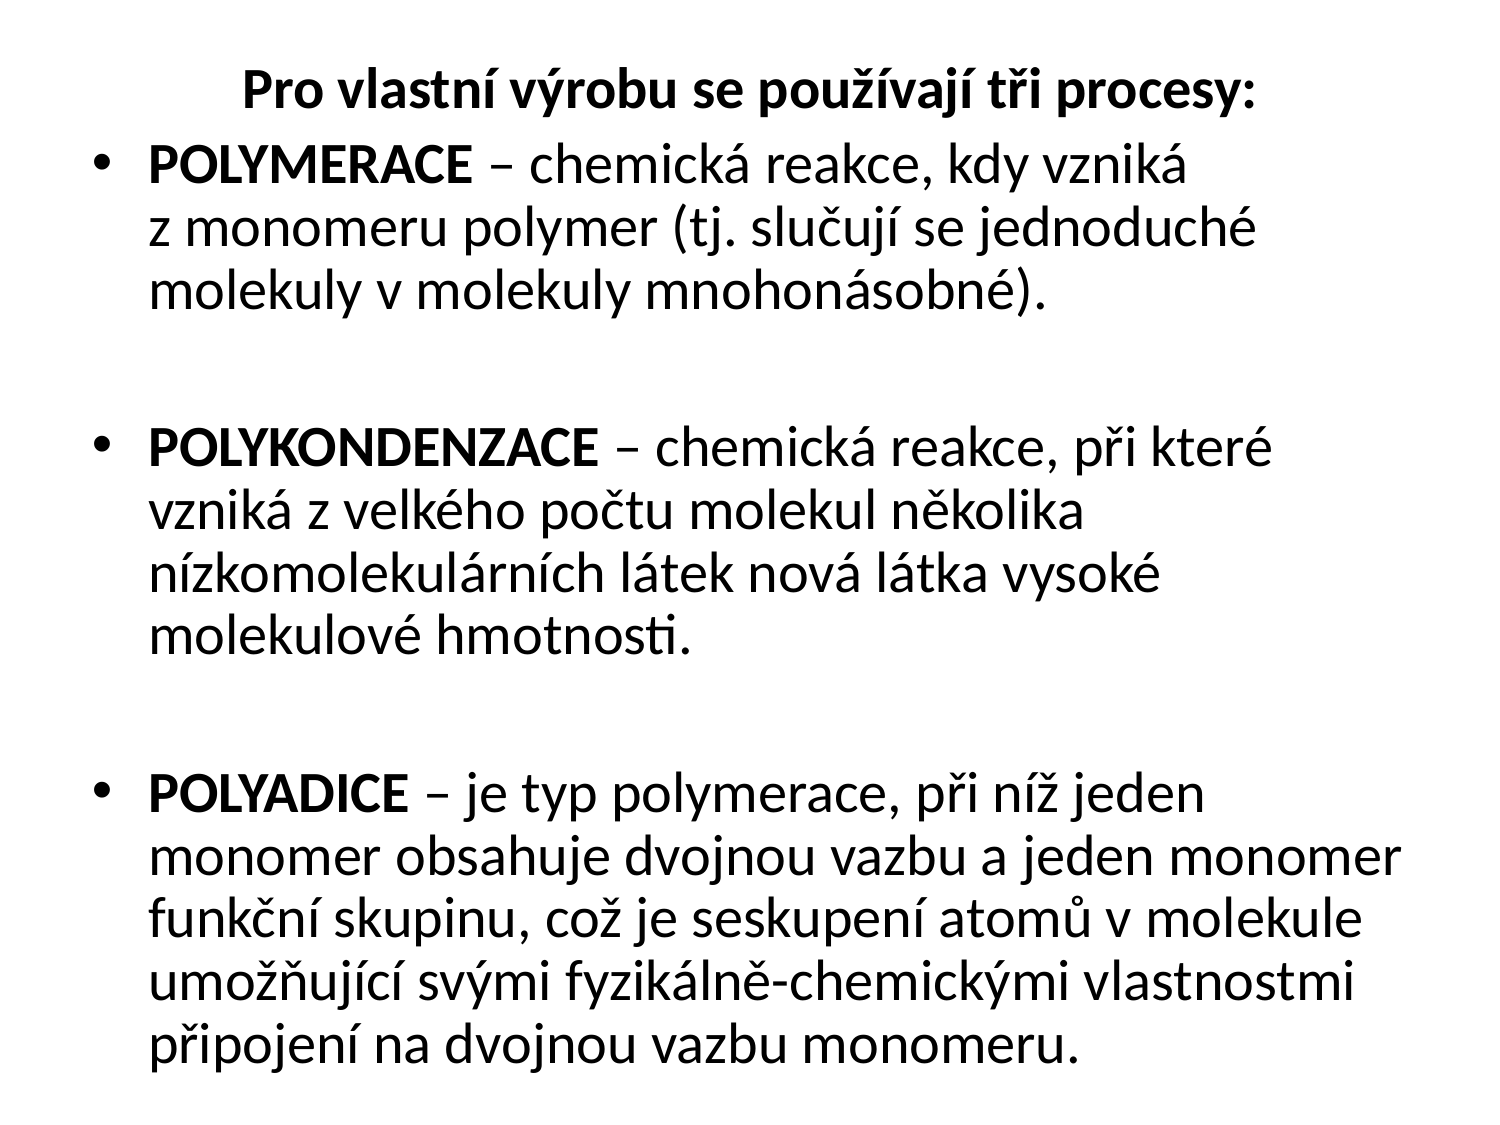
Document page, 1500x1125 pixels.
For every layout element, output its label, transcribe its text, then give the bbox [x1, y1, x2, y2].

title Pro vlastní výrobu se používají tři procesy: [75, 42, 1426, 128]
list POLYMERACE – chemická reakce, kdy vzniká z monomeru polymer (tj. slučují se jednoduché molekuly v molekuly mnohonásobné). POLYKONDENZACE – chemická reakce, při které vzniká z velkého počtu molekul několika nízkomolekulárních látek nová látka vysoké molekulové hmotnosti. POLYADICE – je typ polymerace, při níž jeden monomer obsahuje dvojnou vazbu a jeden monomer funkční skupinu, což je seskupení atomů v molekule umožňující svými fyzikálně-chemickými vlastnostmi připojení na dvojnou vazbu monomeru. [76, 125, 1427, 1125]
